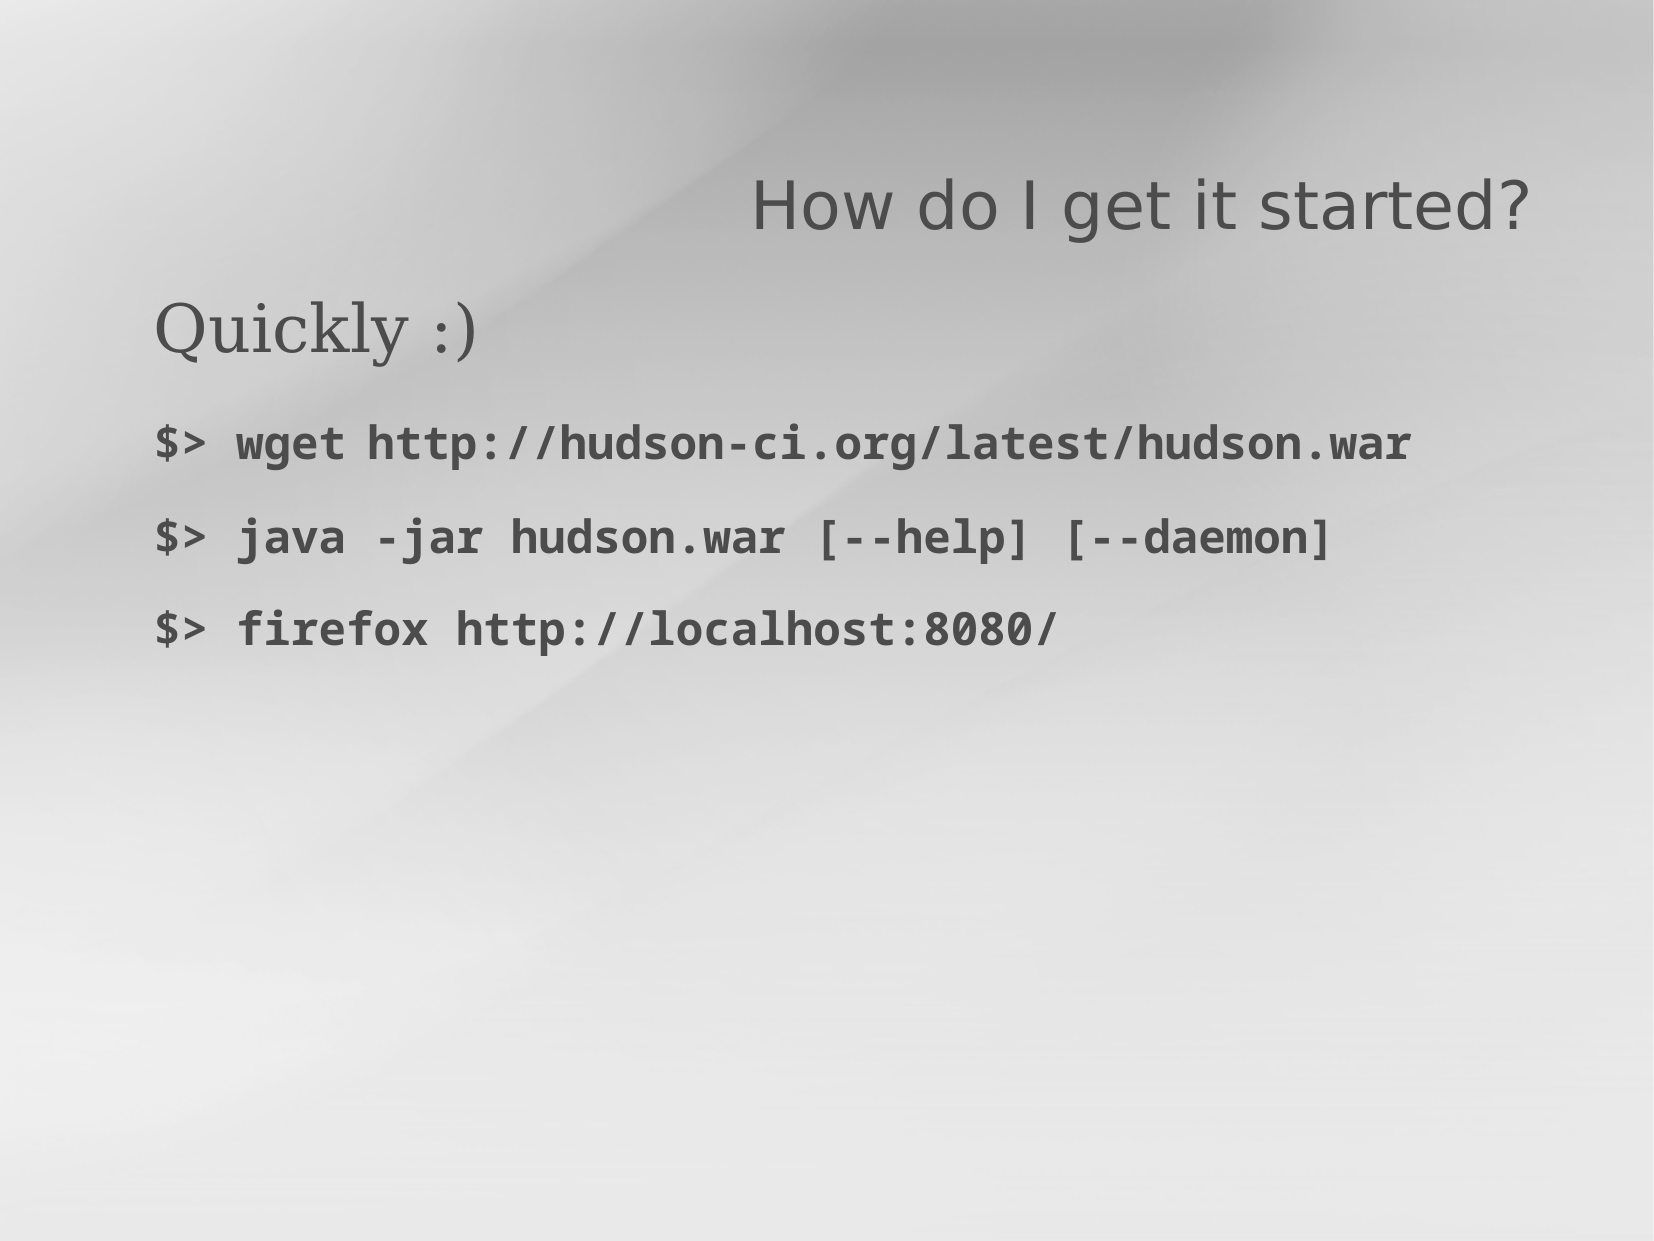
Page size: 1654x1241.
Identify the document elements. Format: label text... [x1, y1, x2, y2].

picture [0, 0, 1654, 1241]
title How do I get it started? [121, 110, 1534, 290]
list Quickly :) $> wget http://hudson-ci.org/latest/hudson.war $> java -jar hudson.war [--help] [--daemon] $> firefox http://localhost:8080/ [82, 290, 1571, 1109]
